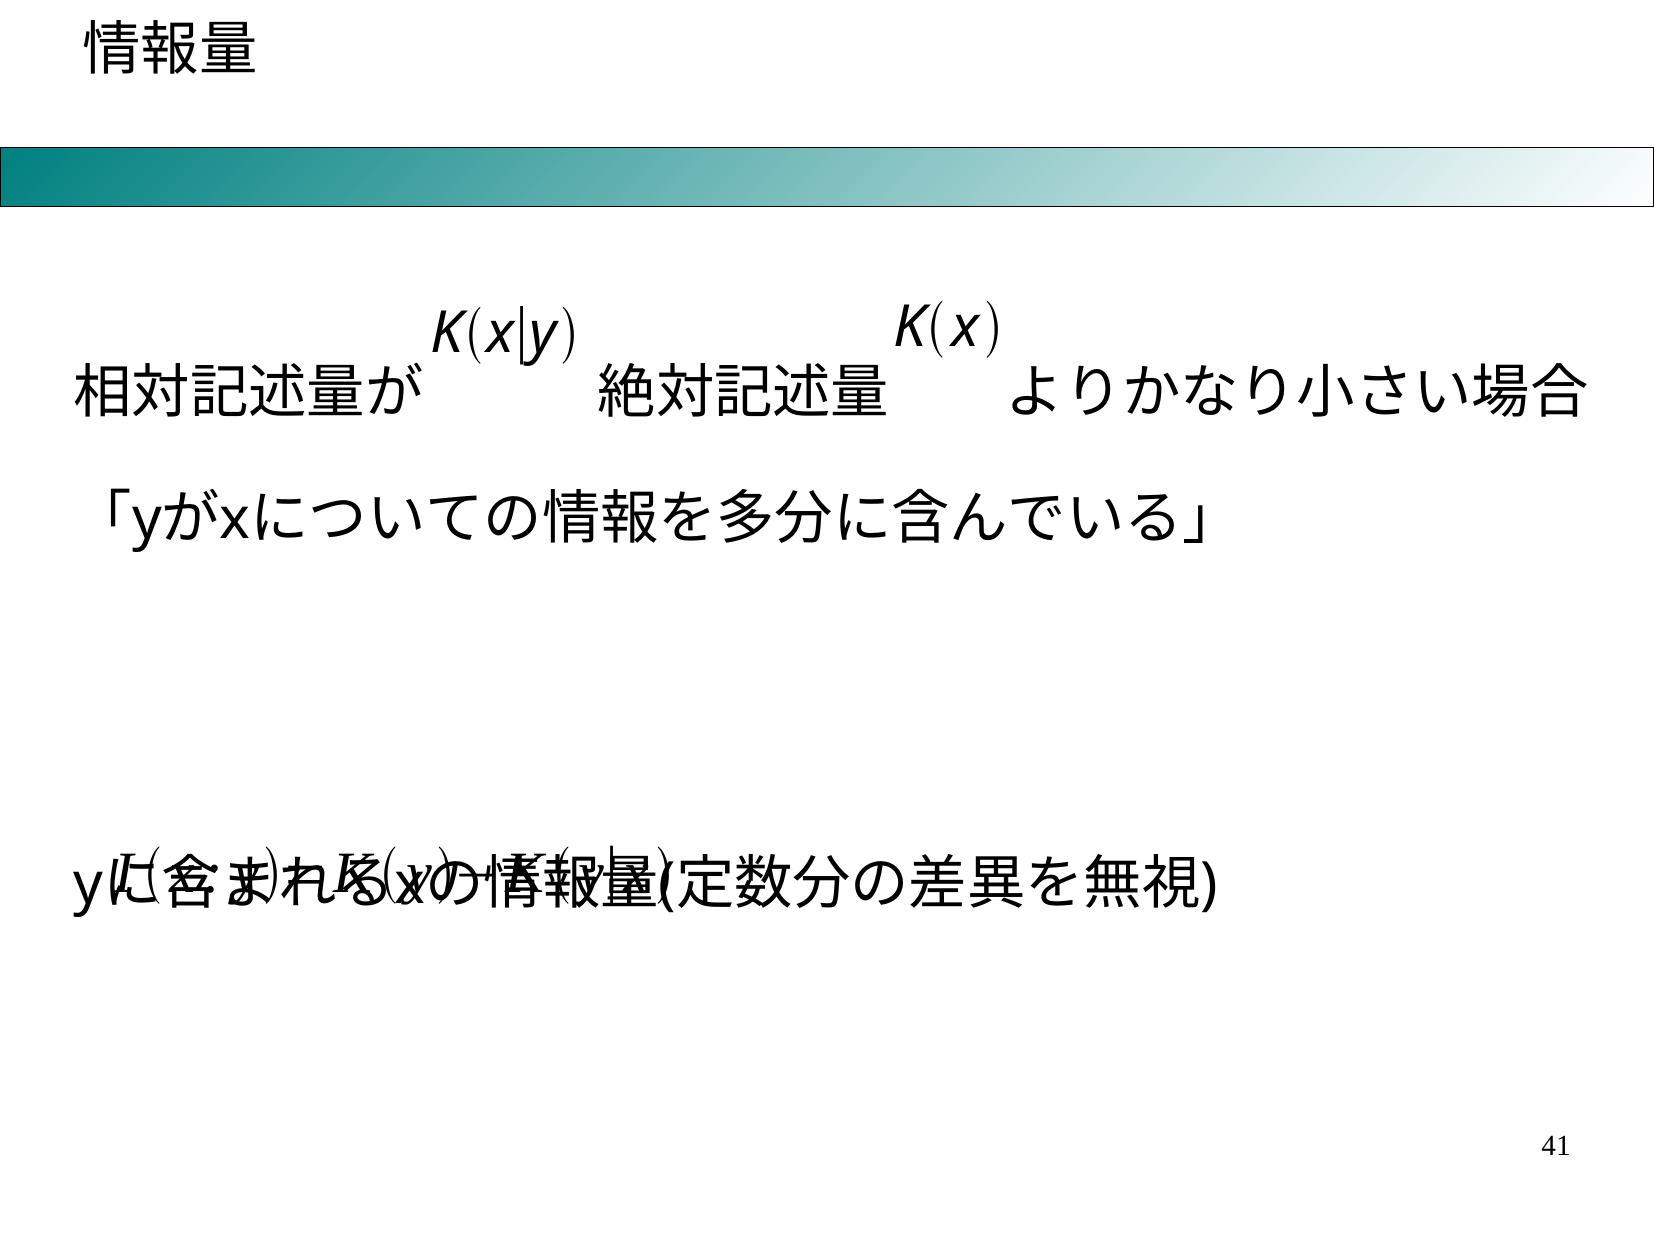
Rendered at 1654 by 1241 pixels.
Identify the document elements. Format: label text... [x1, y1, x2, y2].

text_box 相対記述量が 絶対記述量 よりかなり小さい場合 「yがxについての情報を多分に含んでいる」 yに含まれるxの情報量(定数分の差異を無視) [59, 295, 1618, 1032]
chart [424, 300, 585, 367]
chart [105, 826, 680, 909]
title 情報量 [82, 26, 1571, 171]
chart [885, 295, 1009, 362]
